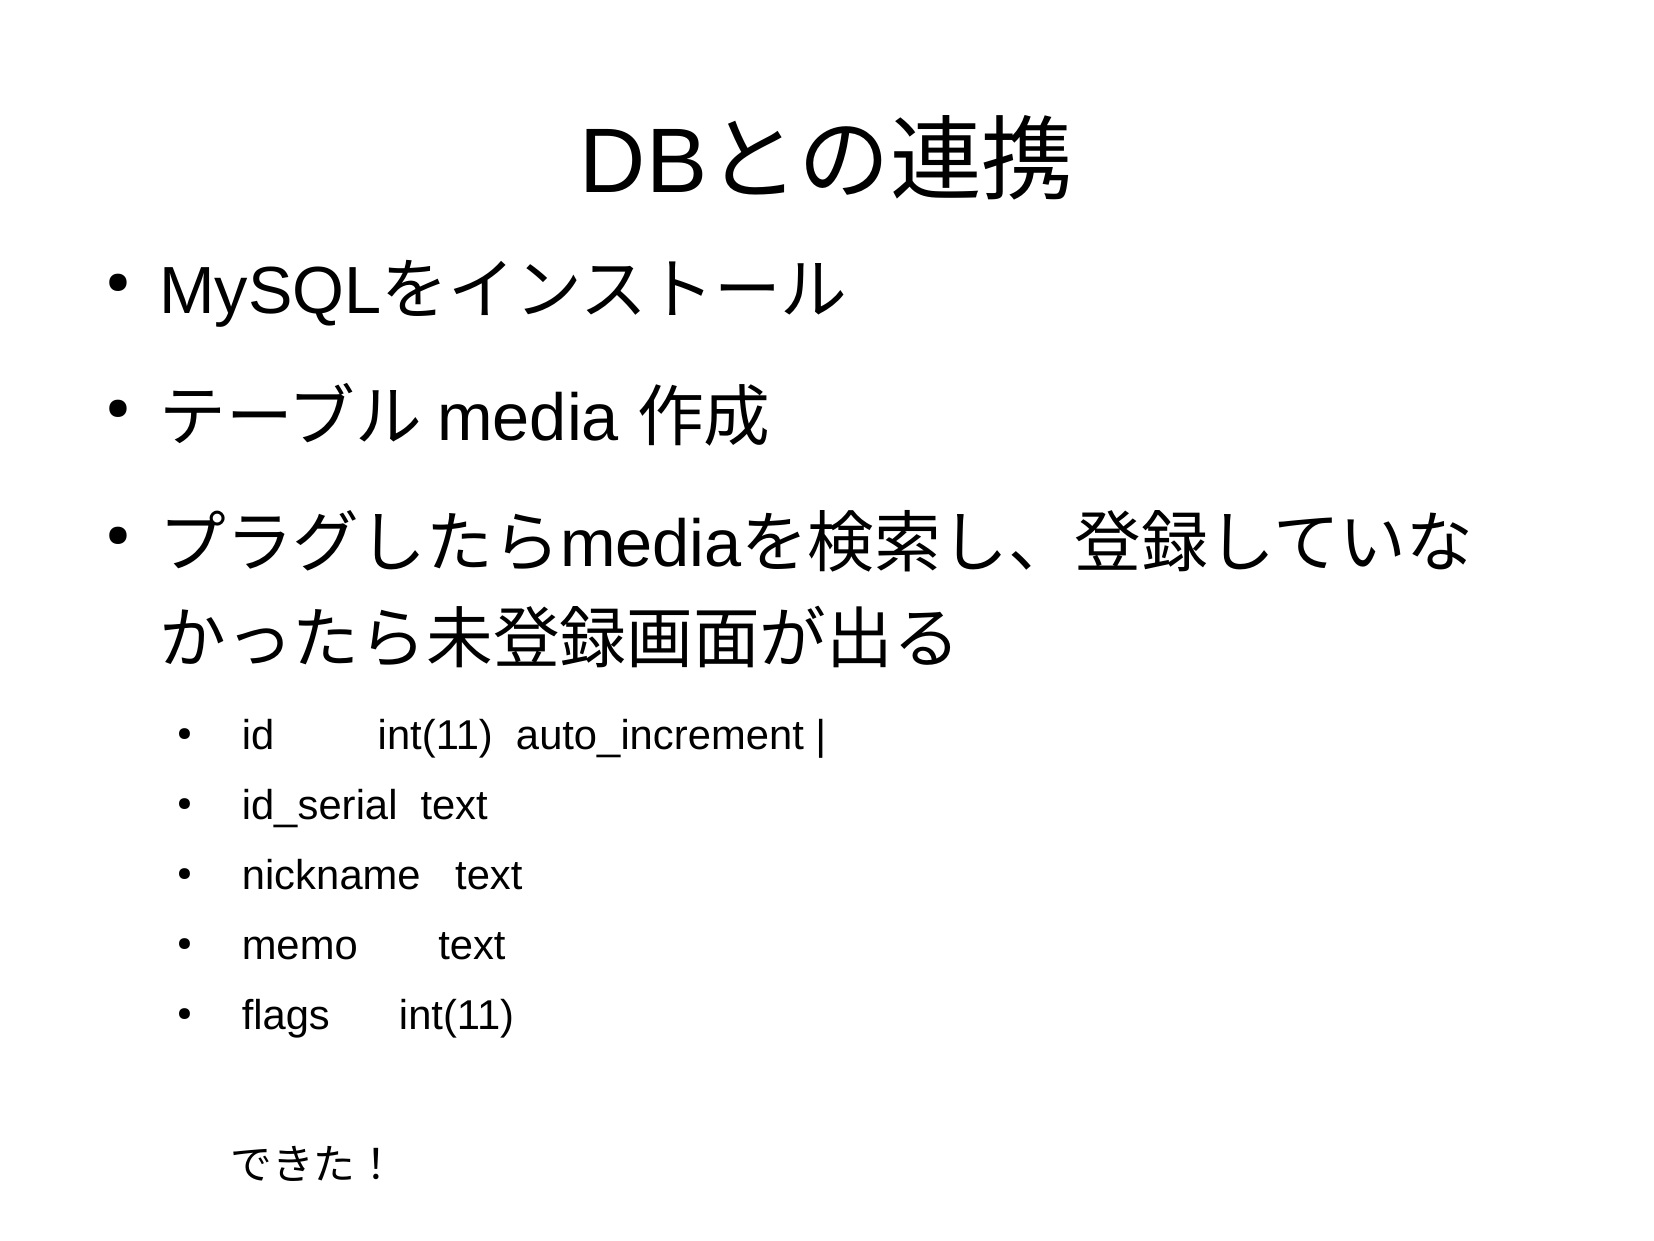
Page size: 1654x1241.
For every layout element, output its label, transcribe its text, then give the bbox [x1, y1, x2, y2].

list MySQLをインストール テーブル media 作成 プラグしたらmediaを検索し、登録していなかったら未登録画面が出る id int(11) auto_increment | id_serial text nickname text memo text flags int(11) できた！ [88, 236, 1577, 1078]
title DBとの連携 [82, 56, 1571, 250]
